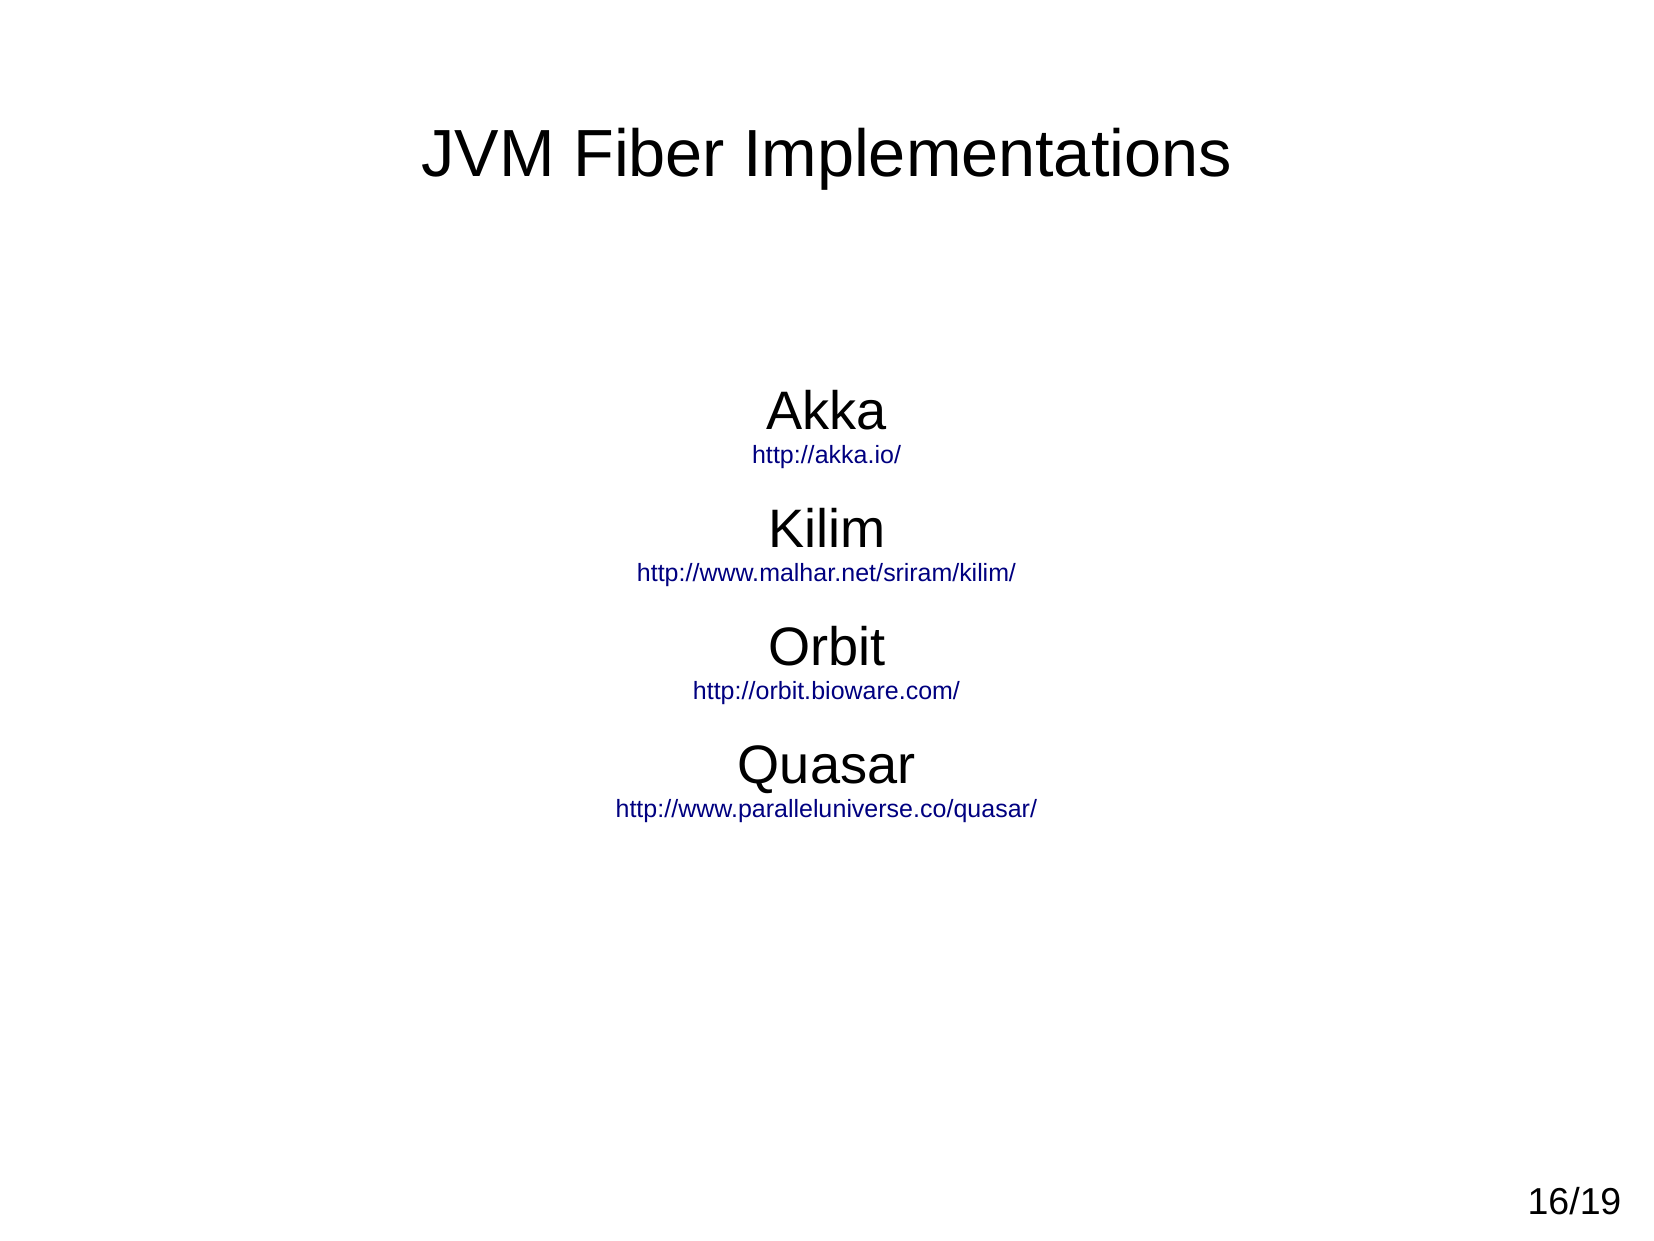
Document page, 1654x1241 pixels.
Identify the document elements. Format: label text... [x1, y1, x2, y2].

title JVM Fiber Implementations [82, 49, 1571, 257]
list Akka http://akka.io/ Kilim http://www.malhar.net/sriram/kilim/ Orbit http://orbit.bioware.com/ Quasar http://www.paralleluniverse.co/quasar/ [82, 290, 1571, 1010]
